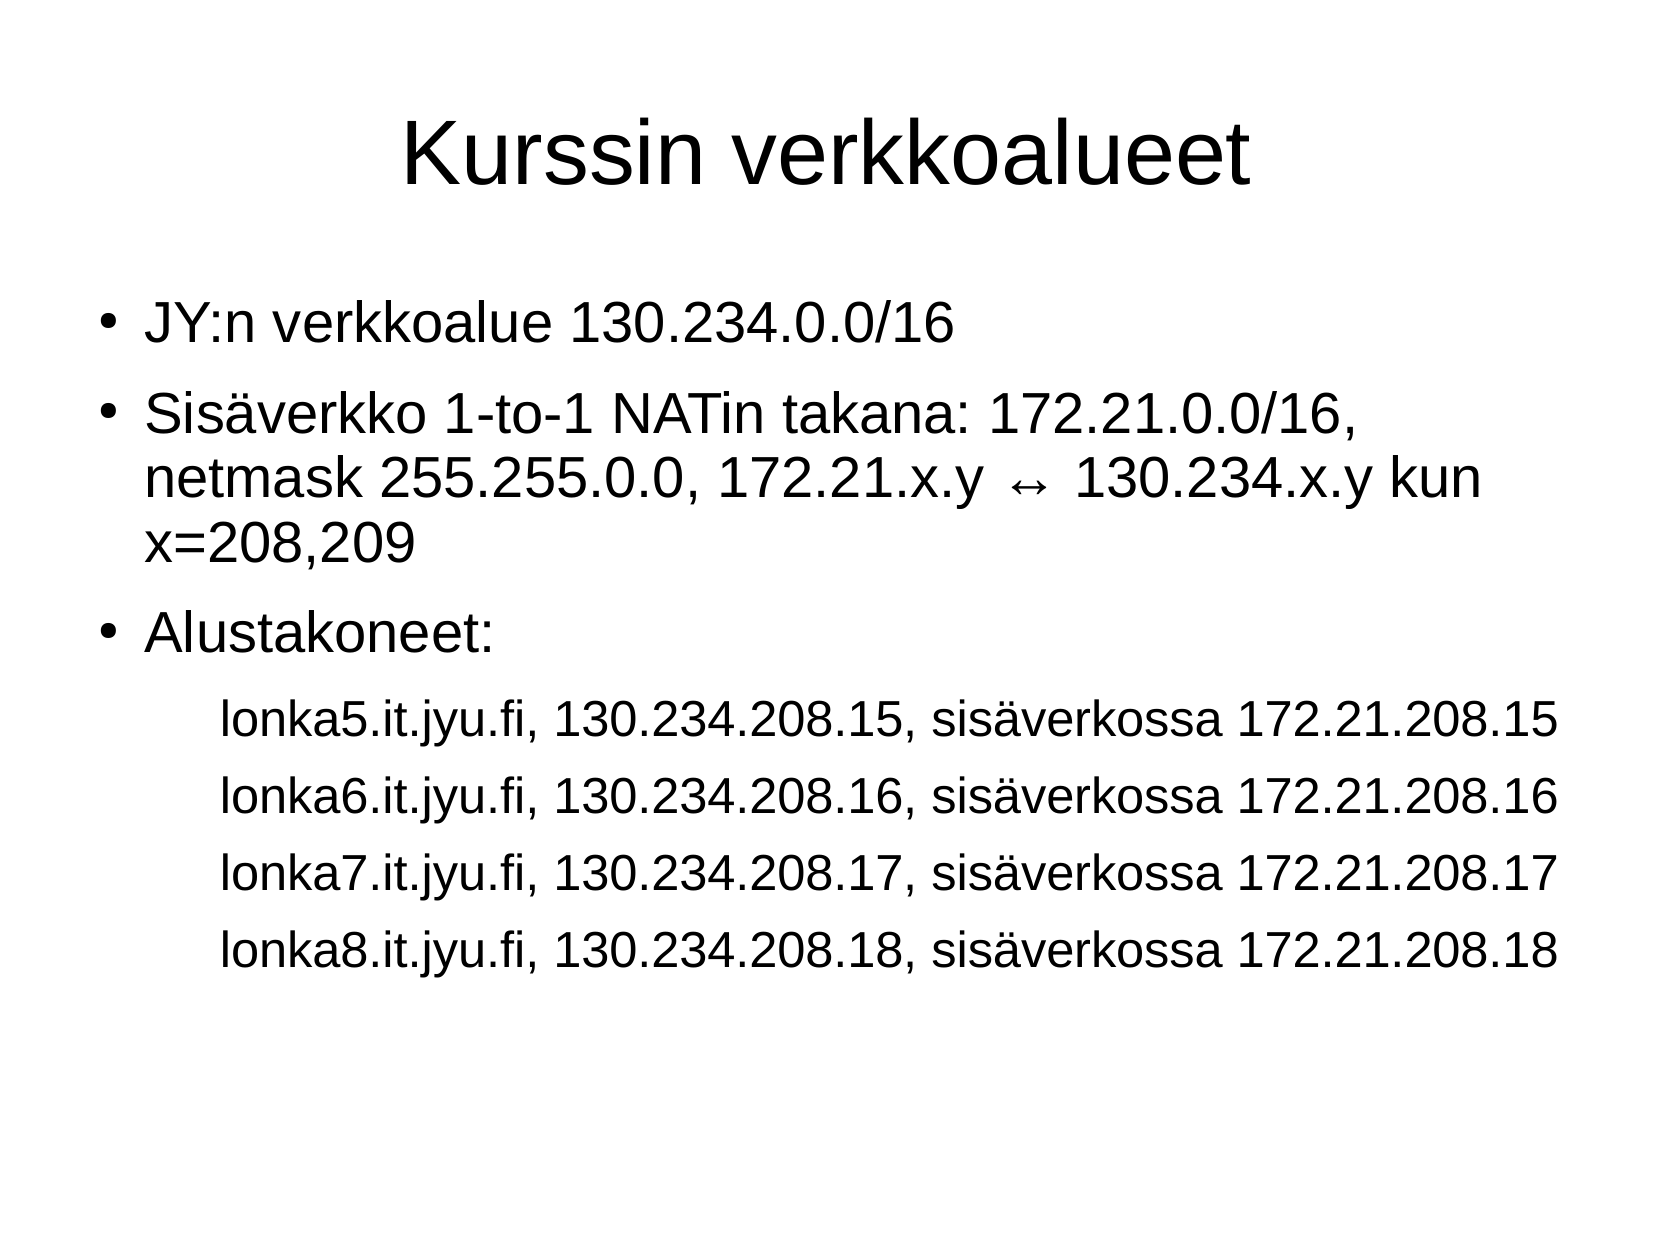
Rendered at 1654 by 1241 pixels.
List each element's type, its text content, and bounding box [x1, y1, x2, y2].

list JY:n verkkoalue 130.234.0.0/16 Sisäverkko 1-to-1 NATin takana: 172.21.0.0/16, netmask 255.255.0.0, 172.21.x.y ↔ 130.234.x.y kun x=208,209 Alustakoneet: lonka5.it.jyu.fi, 130.234.208.15, sisäverkossa 172.21.208.15 lonka6.it.jyu.fi, 130.234.208.16, sisäverkossa 172.21.208.16 lonka7.it.jyu.fi, 130.234.208.17, sisäverkossa 172.21.208.17 lonka8.it.jyu.fi, 130.234.208.18, sisäverkossa 172.21.208.18 [82, 290, 1571, 1010]
title Kurssin verkkoalueet [82, 49, 1571, 257]
